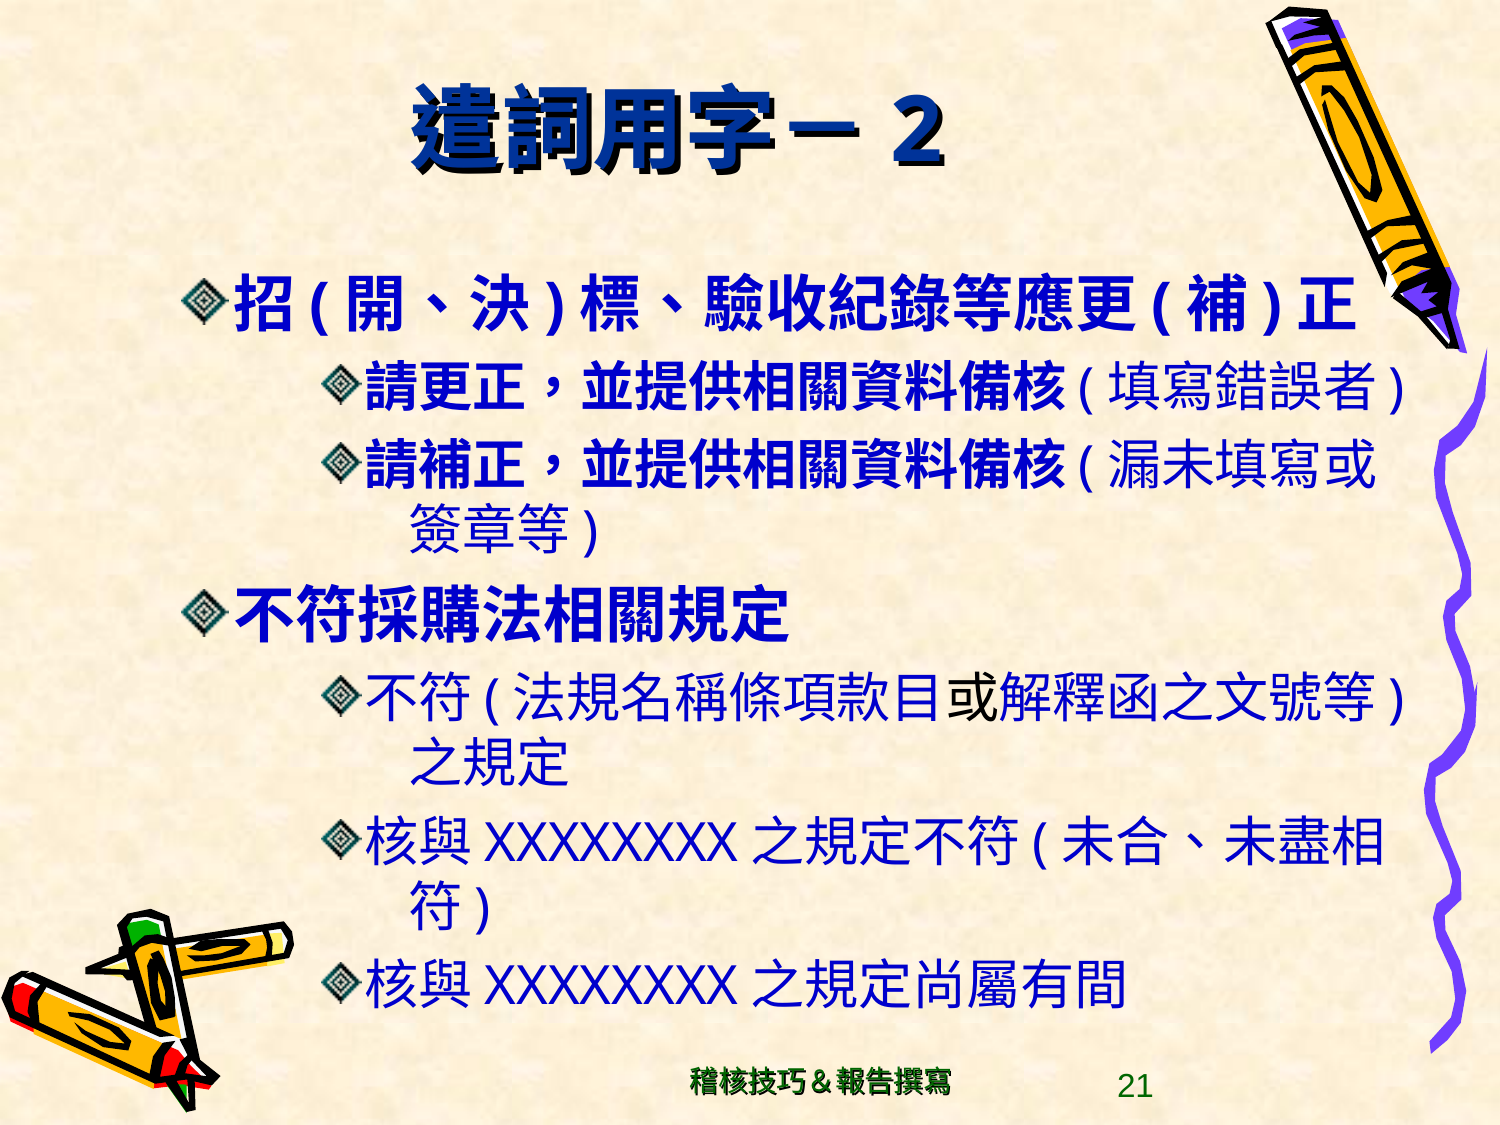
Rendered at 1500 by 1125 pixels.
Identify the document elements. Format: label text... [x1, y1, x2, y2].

title 遣詞用字－2 [112, 24, 1240, 188]
text_box 稽核技巧＆報告撰寫 [583, 1055, 1059, 1100]
list 招(開、決)標、驗收紀錄等應更(補)正 請更正，並提供相關資料備核(填寫錯誤者) 請補正，並提供相關資料備核(漏未填寫或簽章等) 不符採購法相關規定 不符(法規名稱條項款目或解釋函之文號等)之規定 核與XXXXXXXX之規定不符(未合、未盡相符) 核與XXXXXXXX之規定尚屬有間 [166, 256, 1436, 1035]
text_box [1102, 1056, 1415, 1101]
